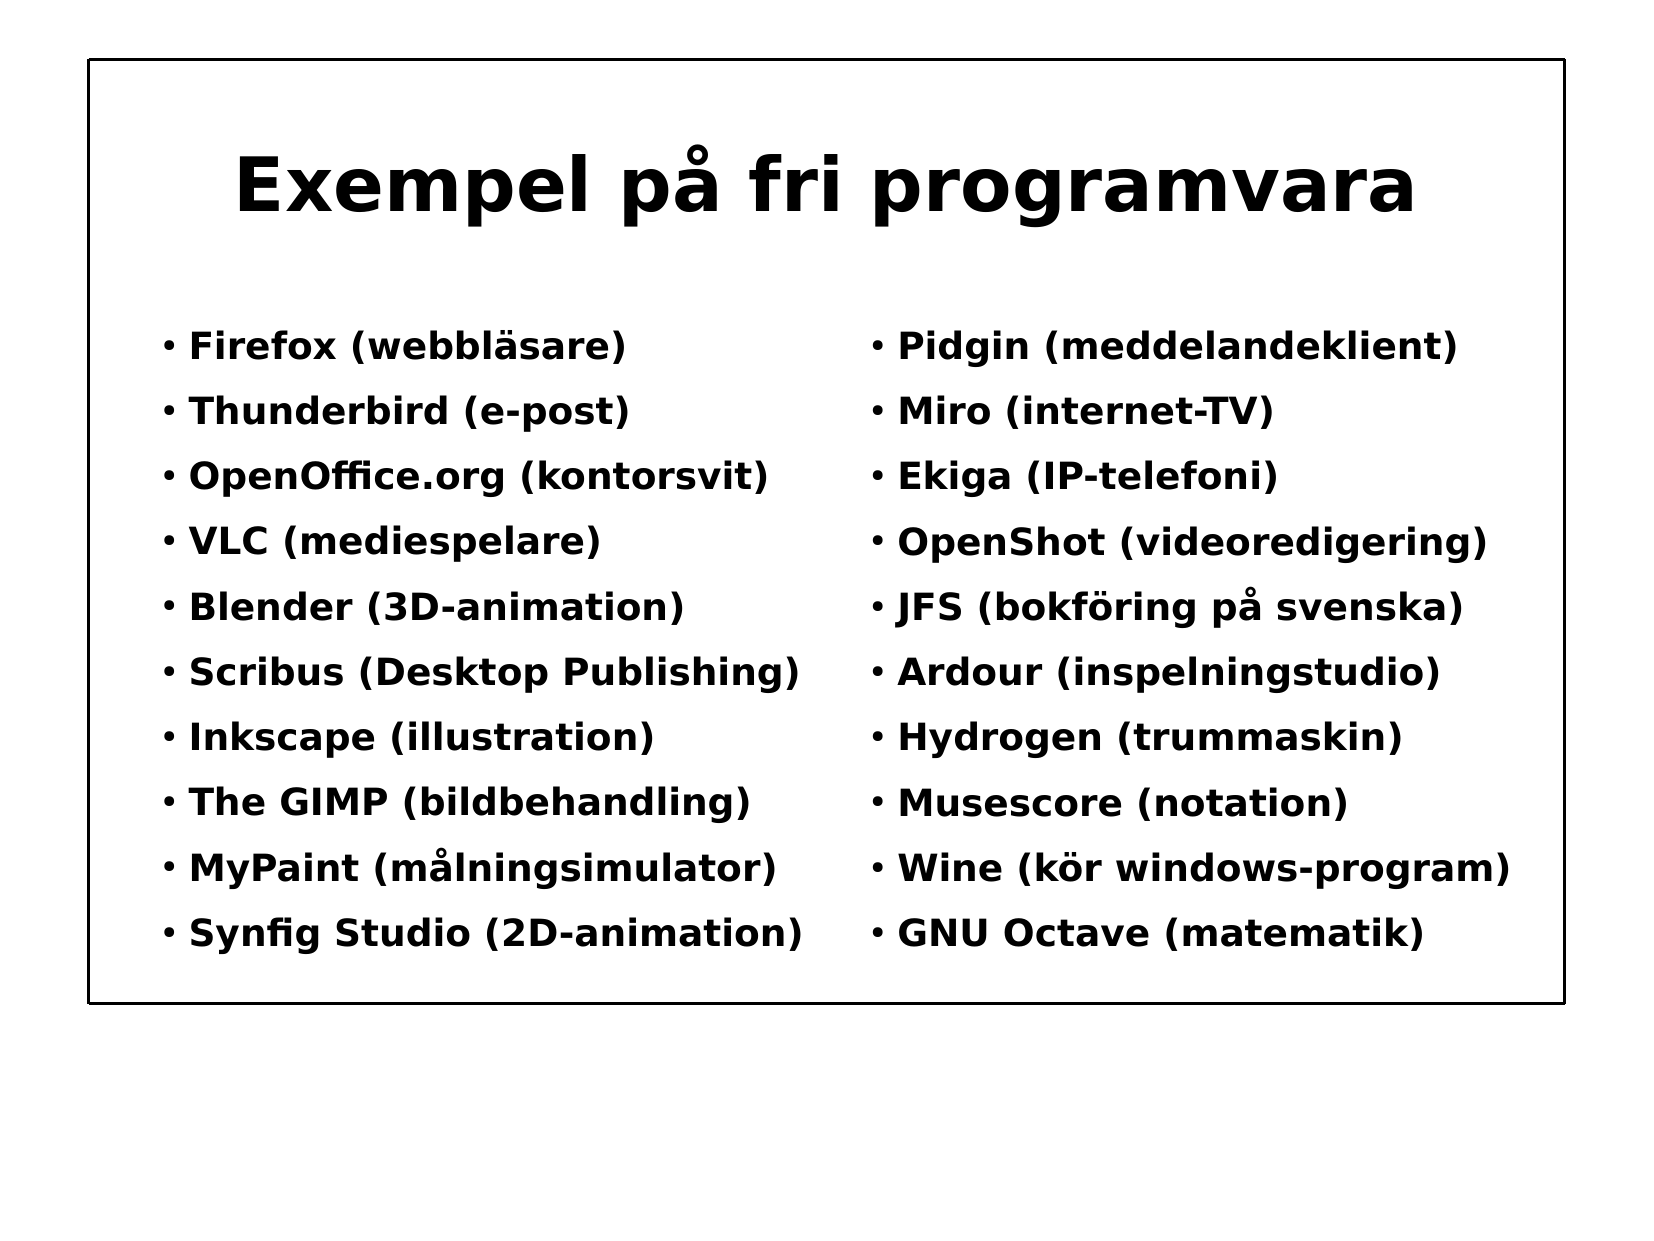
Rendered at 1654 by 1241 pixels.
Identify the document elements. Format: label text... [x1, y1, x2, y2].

text_box [88, 59, 1565, 1004]
text_box Exempel på fri programvara [219, 134, 1435, 237]
text_box Firefox (webbläsare) Thunderbird (e-post) OpenOffice.org (kontorsvit) VLC (mediespelare) Blender (3D-animation) Scribus (Desktop Publishing) Inkscape (illustration) The GIMP (bildbehandling) MyPaint (målningsimulator) Synfig Studio (2D-animation) [147, 295, 856, 941]
text_box Pidgin (meddelandeklient) Miro (internet-TV) Ekiga (IP-telefoni) OpenShot (videoredigering) JFS (bokföring på svenska) Ardour (inspelningstudio) Hydrogen (trummaskin) Musescore (notation) Wine (kör windows-program) GNU Octave (matematik) [856, 295, 1625, 941]
